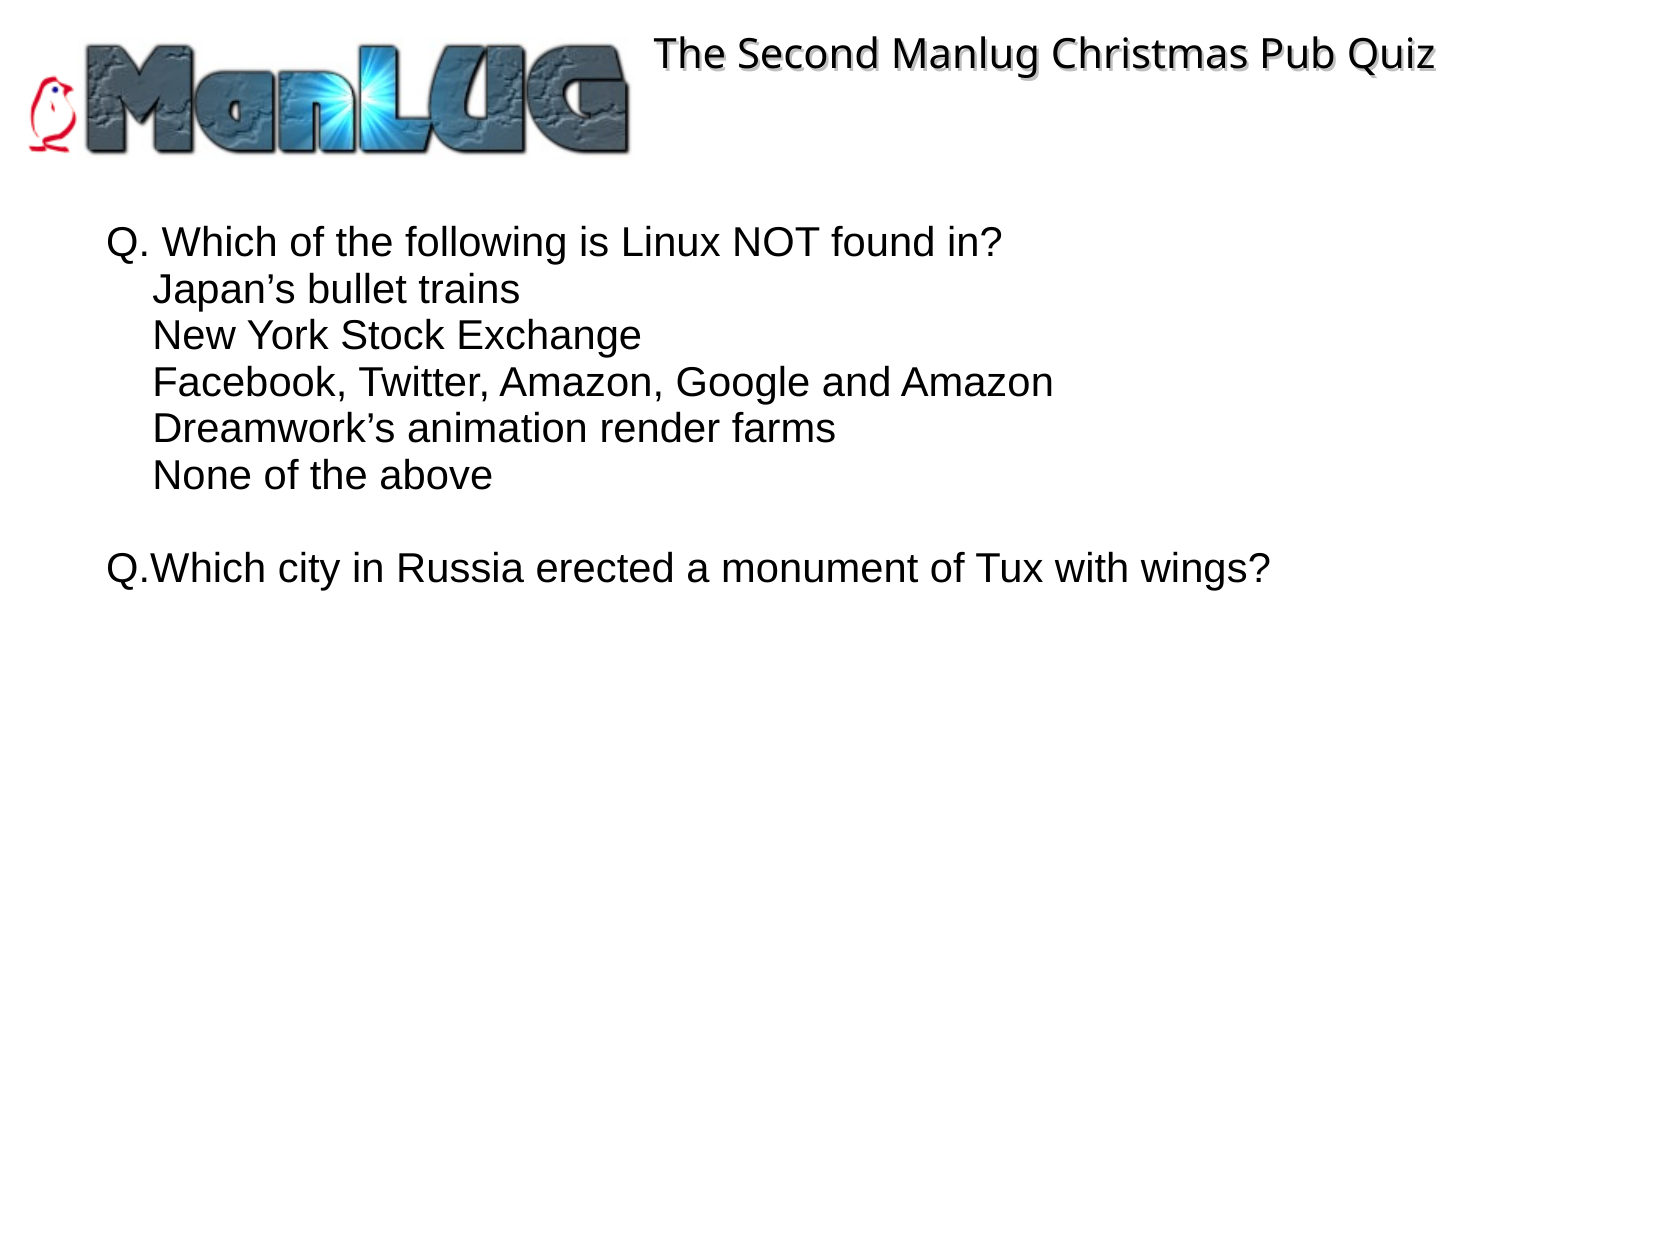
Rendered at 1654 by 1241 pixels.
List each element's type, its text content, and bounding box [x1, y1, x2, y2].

picture [16, 35, 638, 161]
text_box The Second Manlug Christmas Pub Quiz [639, 16, 1577, 70]
subtitle Q. Which of the following is Linux NOT found in? Japan’s bullet trains New York Stock Exchange Facebook, Twitter, Amazon, Google and Amazon Dreamwork’s animation render farms None of the above Q.Which city in Russia erected a monument of Tux with wings? [106, 70, 1595, 1139]
